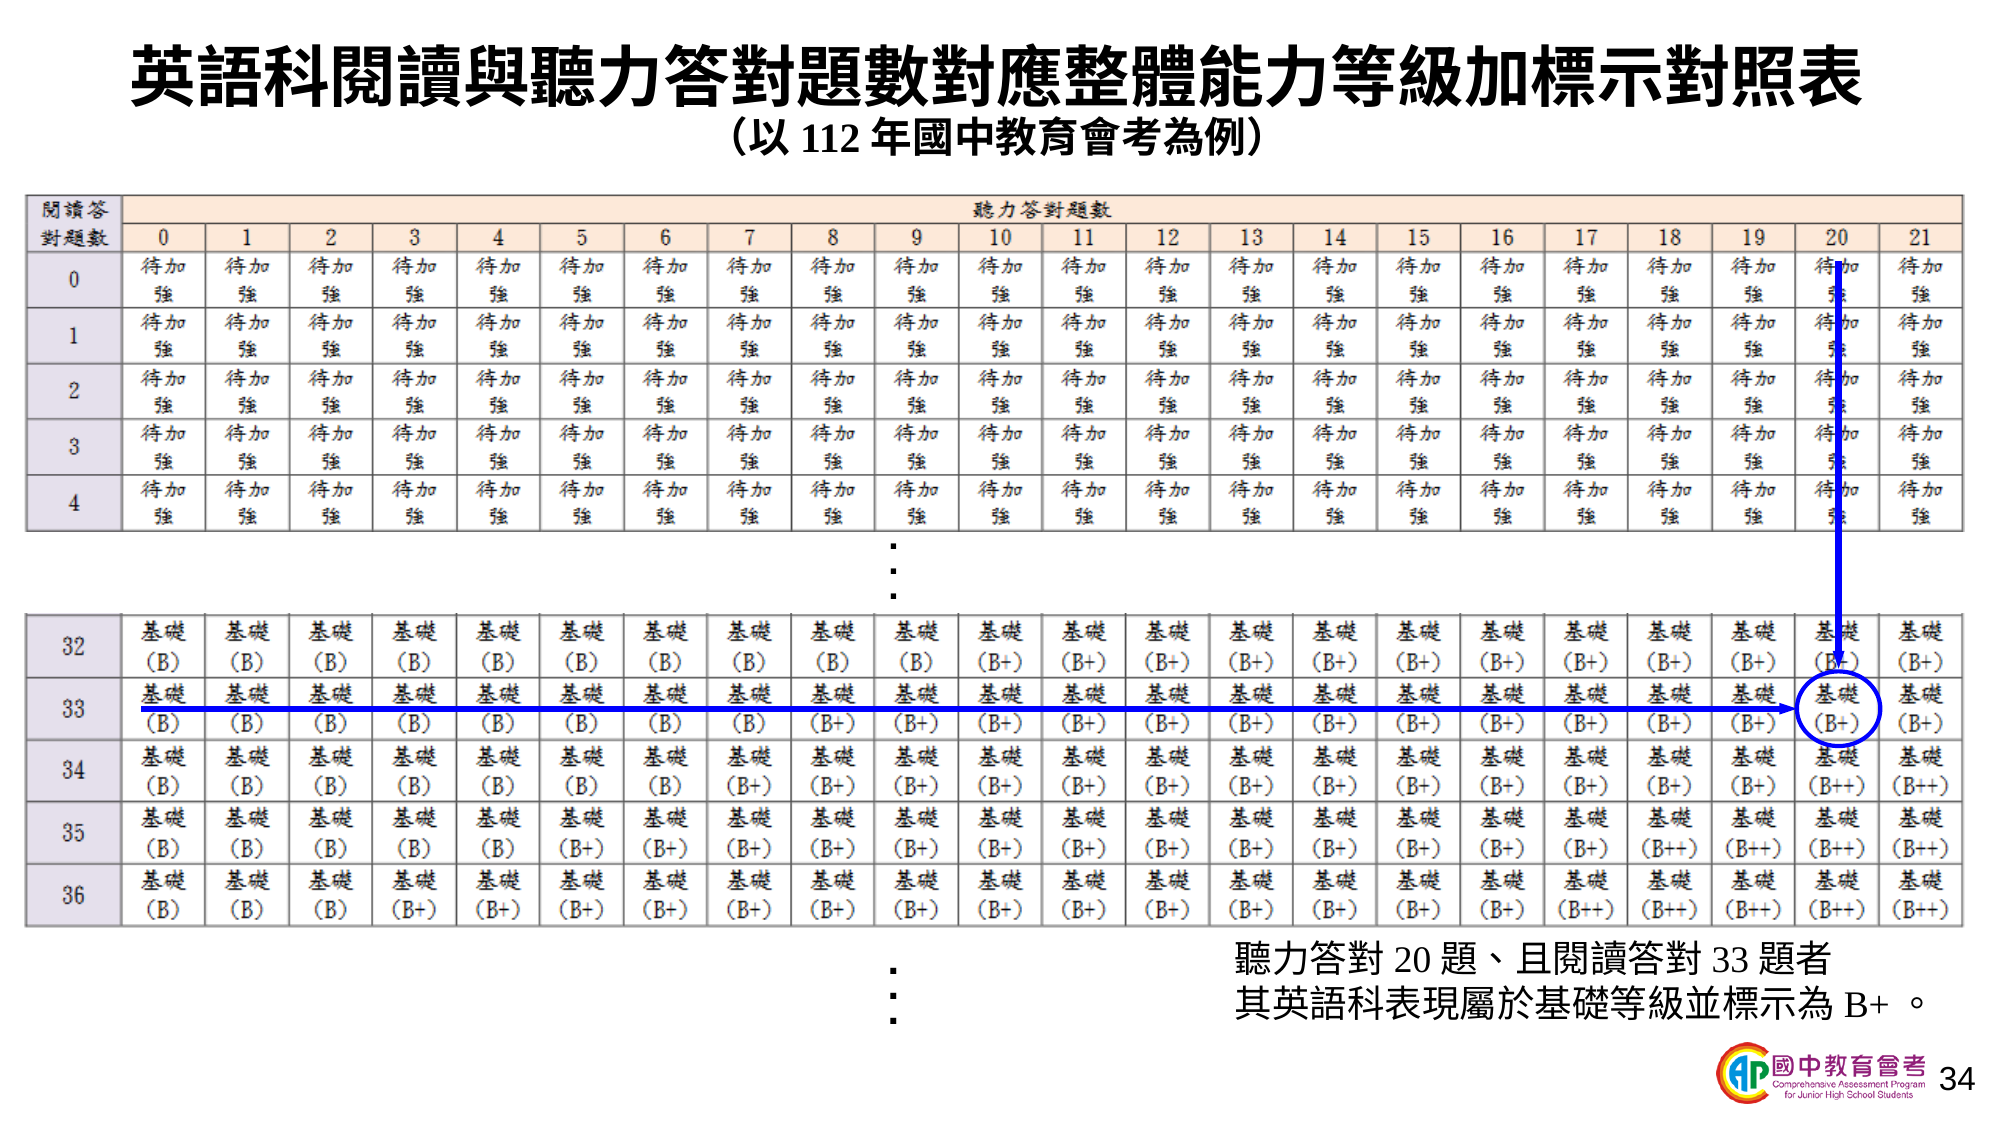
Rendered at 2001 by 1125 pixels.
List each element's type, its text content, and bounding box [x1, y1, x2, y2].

picture [22, 197, 1965, 532]
text_box 聽力答對20題、且閱讀答對33題者 其英語科表現屬於基礎等級並標示為B+。 [1219, 927, 1960, 1034]
title 英語科閱讀與聽力答對題數對應整體能力等級加標示對照表 （以112年國中教育會考為例） [0, 8, 1995, 197]
text_box . . . [872, 950, 942, 1045]
picture [1800, 674, 1878, 743]
picture [23, 613, 1974, 945]
text_box . . . [873, 524, 943, 661]
text_box 34 [1923, 1047, 2000, 1108]
